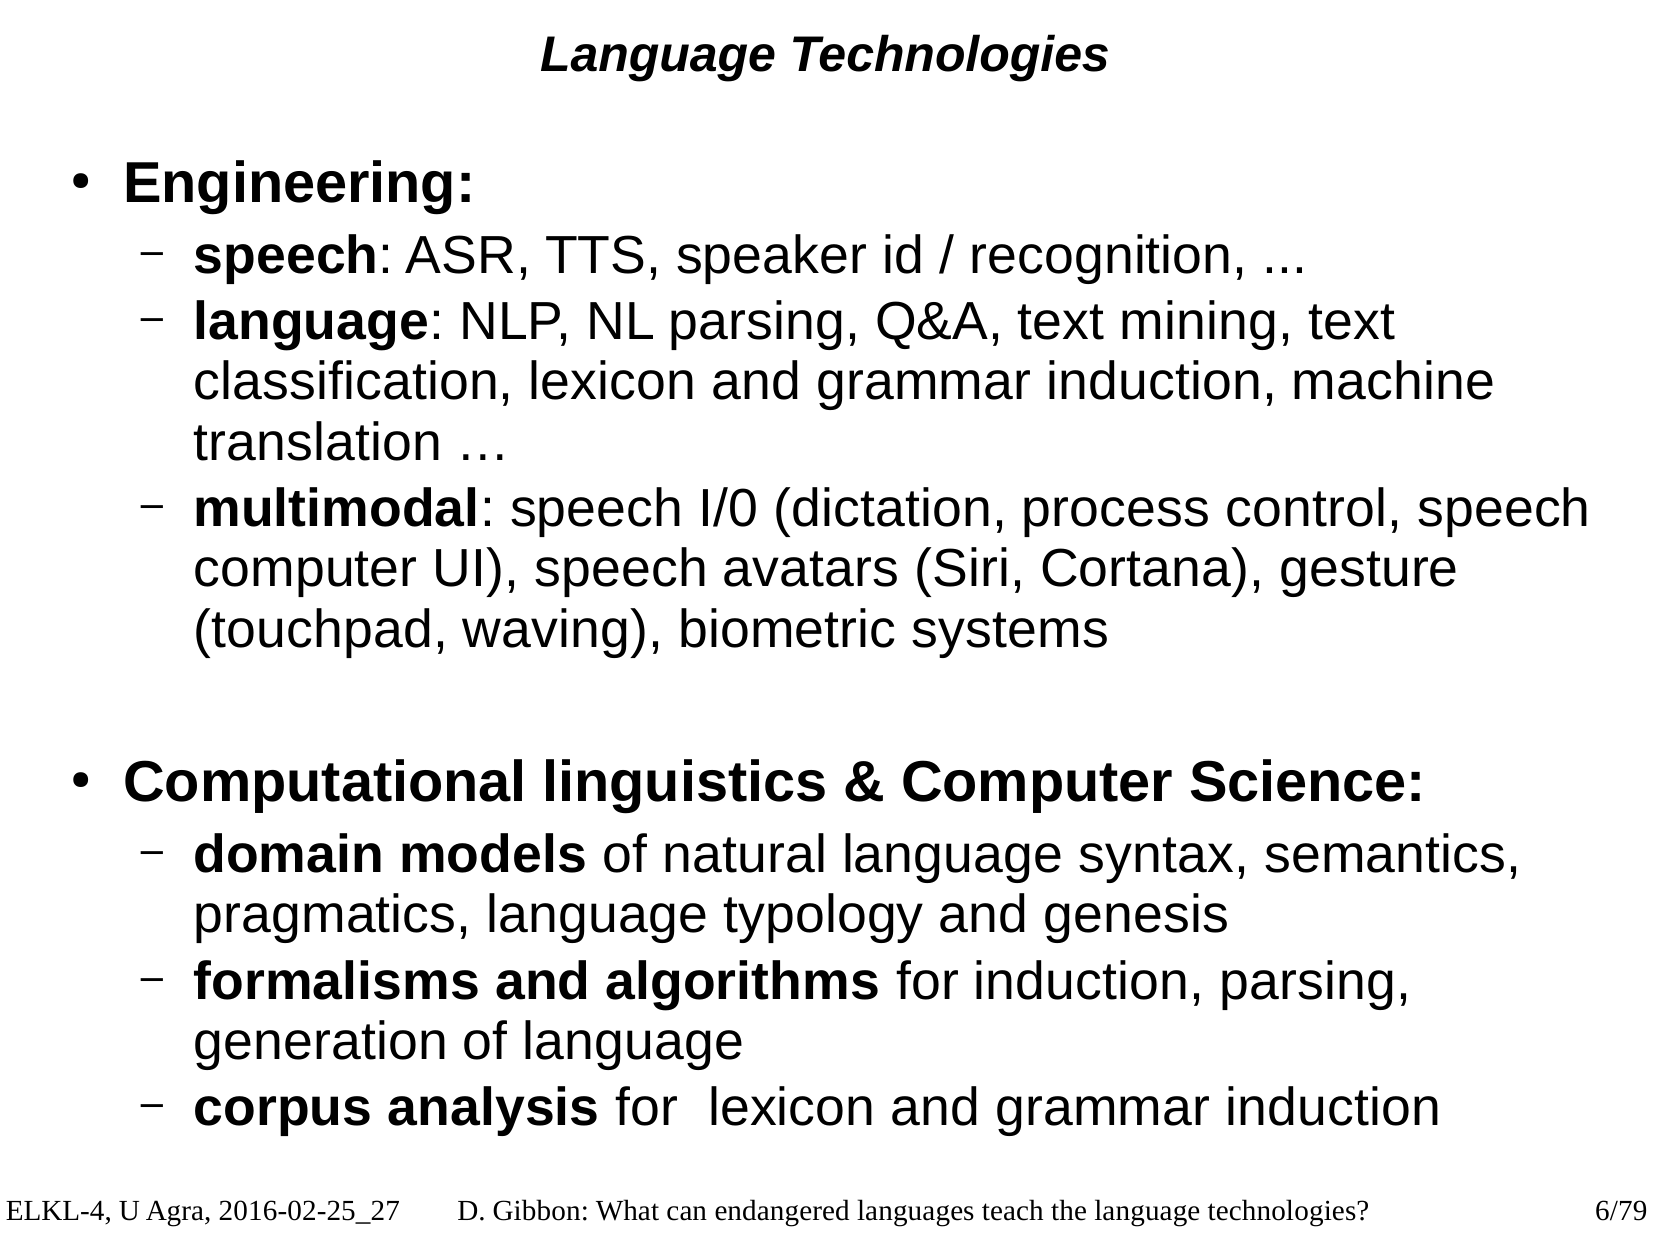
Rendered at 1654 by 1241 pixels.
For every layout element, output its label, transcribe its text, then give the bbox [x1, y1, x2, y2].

list Engineering: speech: ASR, TTS, speaker id / recognition, ... language: NLP, NL parsing, Q&A, text mining, text classification, lexicon and grammar induction, machine translation … multimodal: speech I/0 (dictation, process control, speech computer UI), speech avatars (Siri, Cortana), gesture (touchpad, waving), biometric systems Computational linguistics & Computer Science: domain models of natural language syntax, semantics, pragmatics, language typology and genesis formalisms and algorithms for induction, parsing, generation of language corpus analysis for lexicon and grammar induction [53, 150, 1651, 1141]
title Language Technologies [0, 2, 1654, 106]
